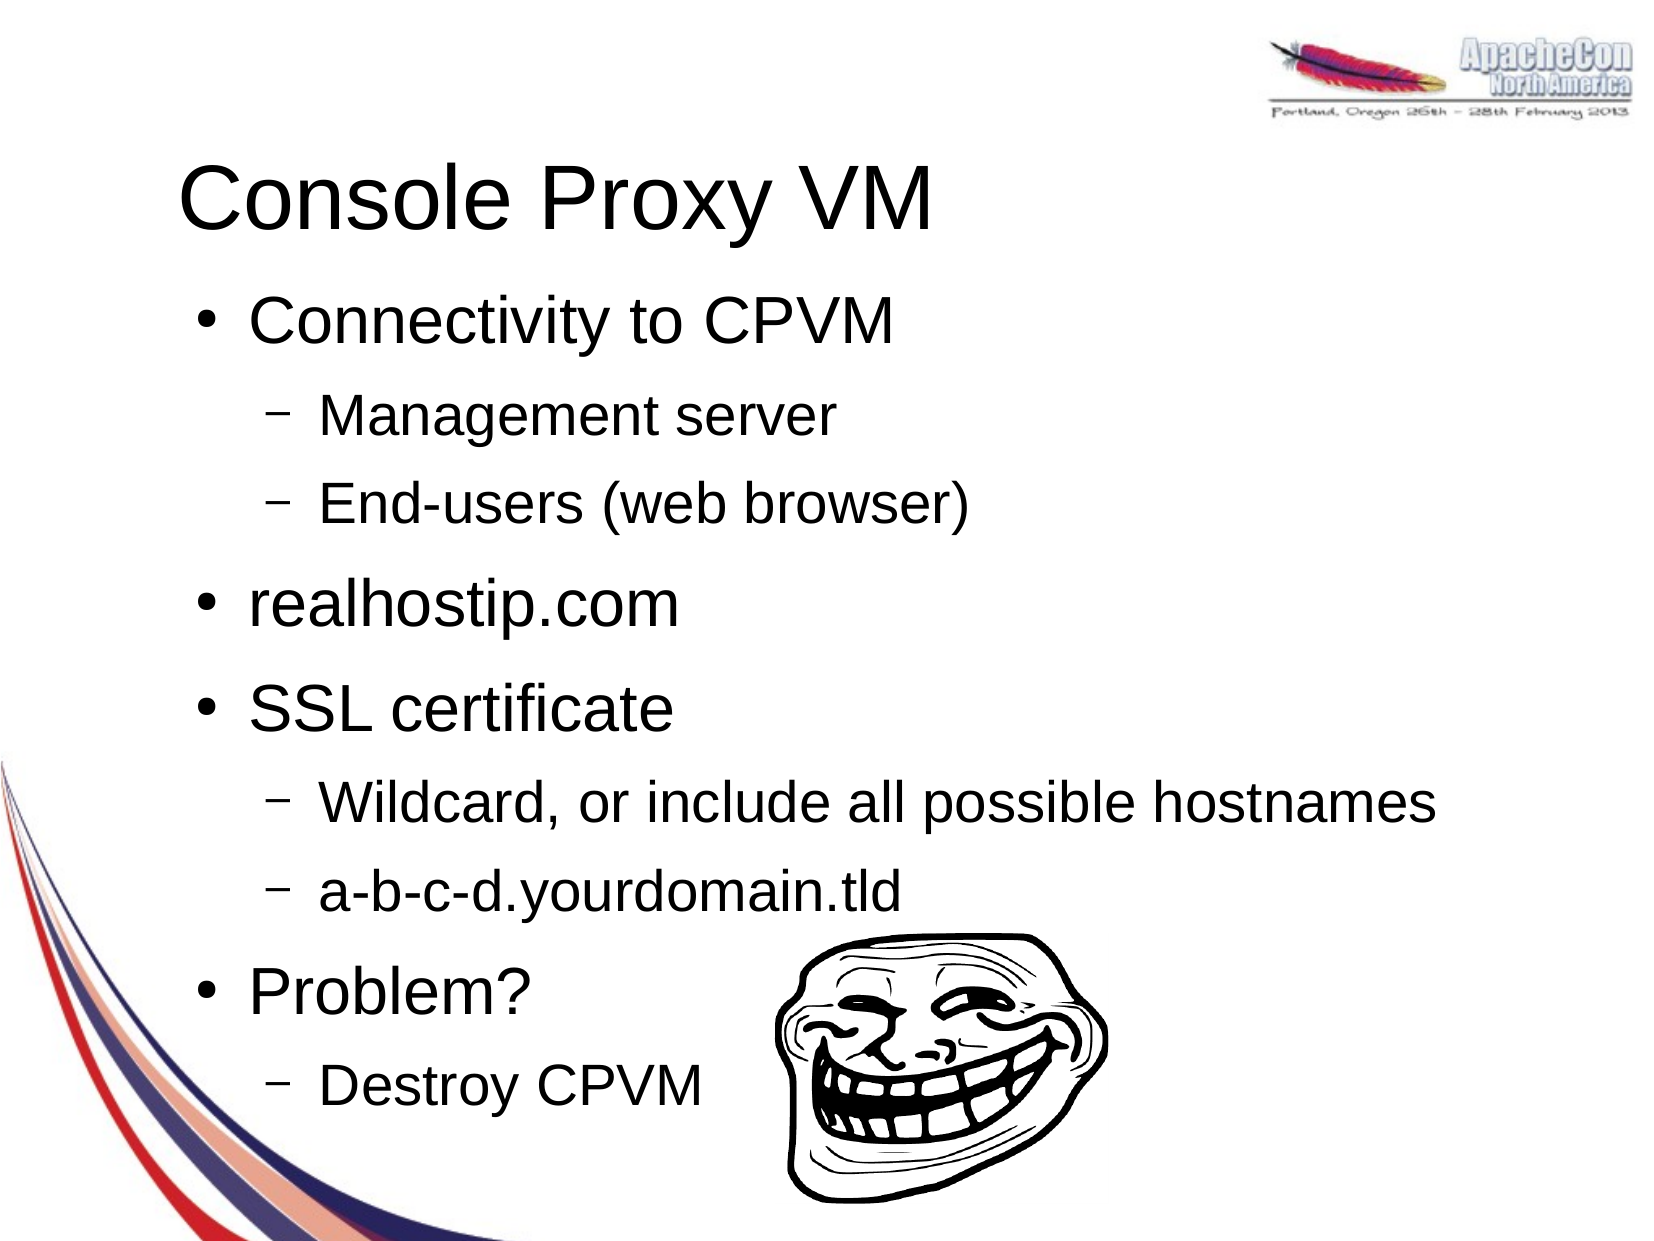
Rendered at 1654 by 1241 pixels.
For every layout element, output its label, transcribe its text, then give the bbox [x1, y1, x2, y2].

title Console Proxy VM [177, 146, 1536, 250]
list Connectivity to CPVM Management server End-users (web browser) realhostip.com SSL certificate Wildcard, or include all possible hostnames a-b-c-d.yourdomain.tld Problem? Destroy CPVM [177, 283, 1536, 1117]
picture [0, 0, 1654, 1241]
